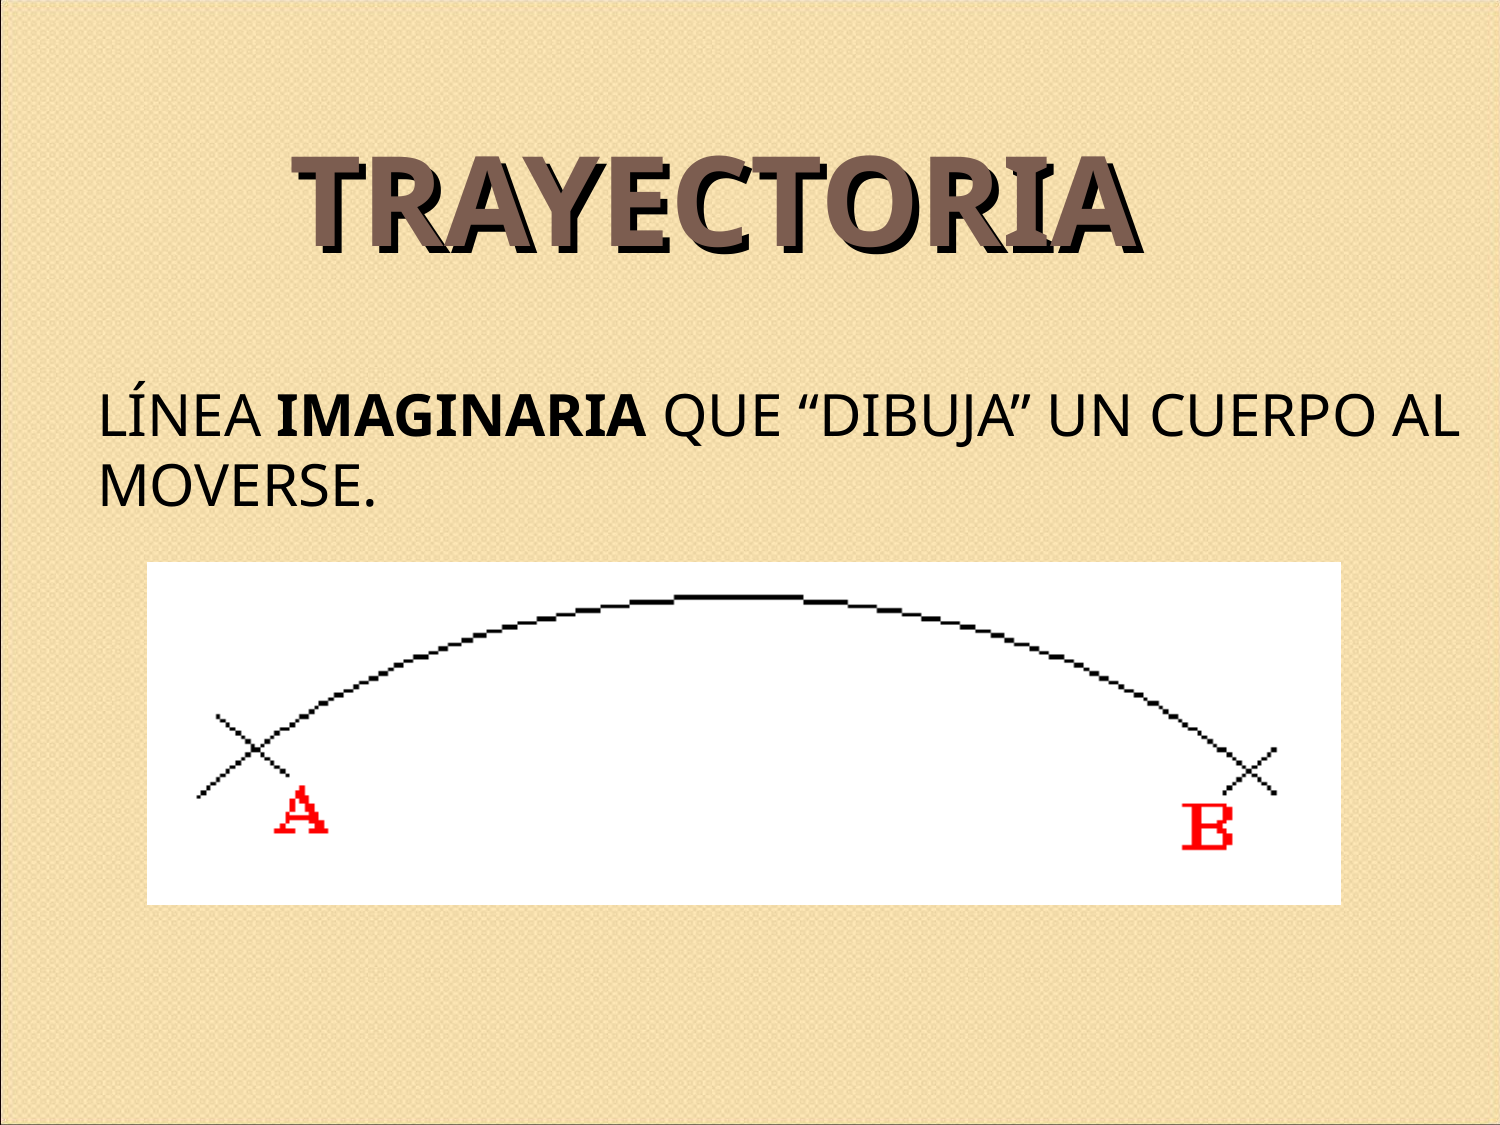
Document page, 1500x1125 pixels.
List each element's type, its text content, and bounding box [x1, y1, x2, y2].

list LÍNEA IMAGINARIA QUE “DIBUJA” UN CUERPO AL MOVERSE. [75, 230, 1500, 858]
picture [0, 0, 1500, 1125]
title TRAYECTORIA [75, 35, 1353, 230]
